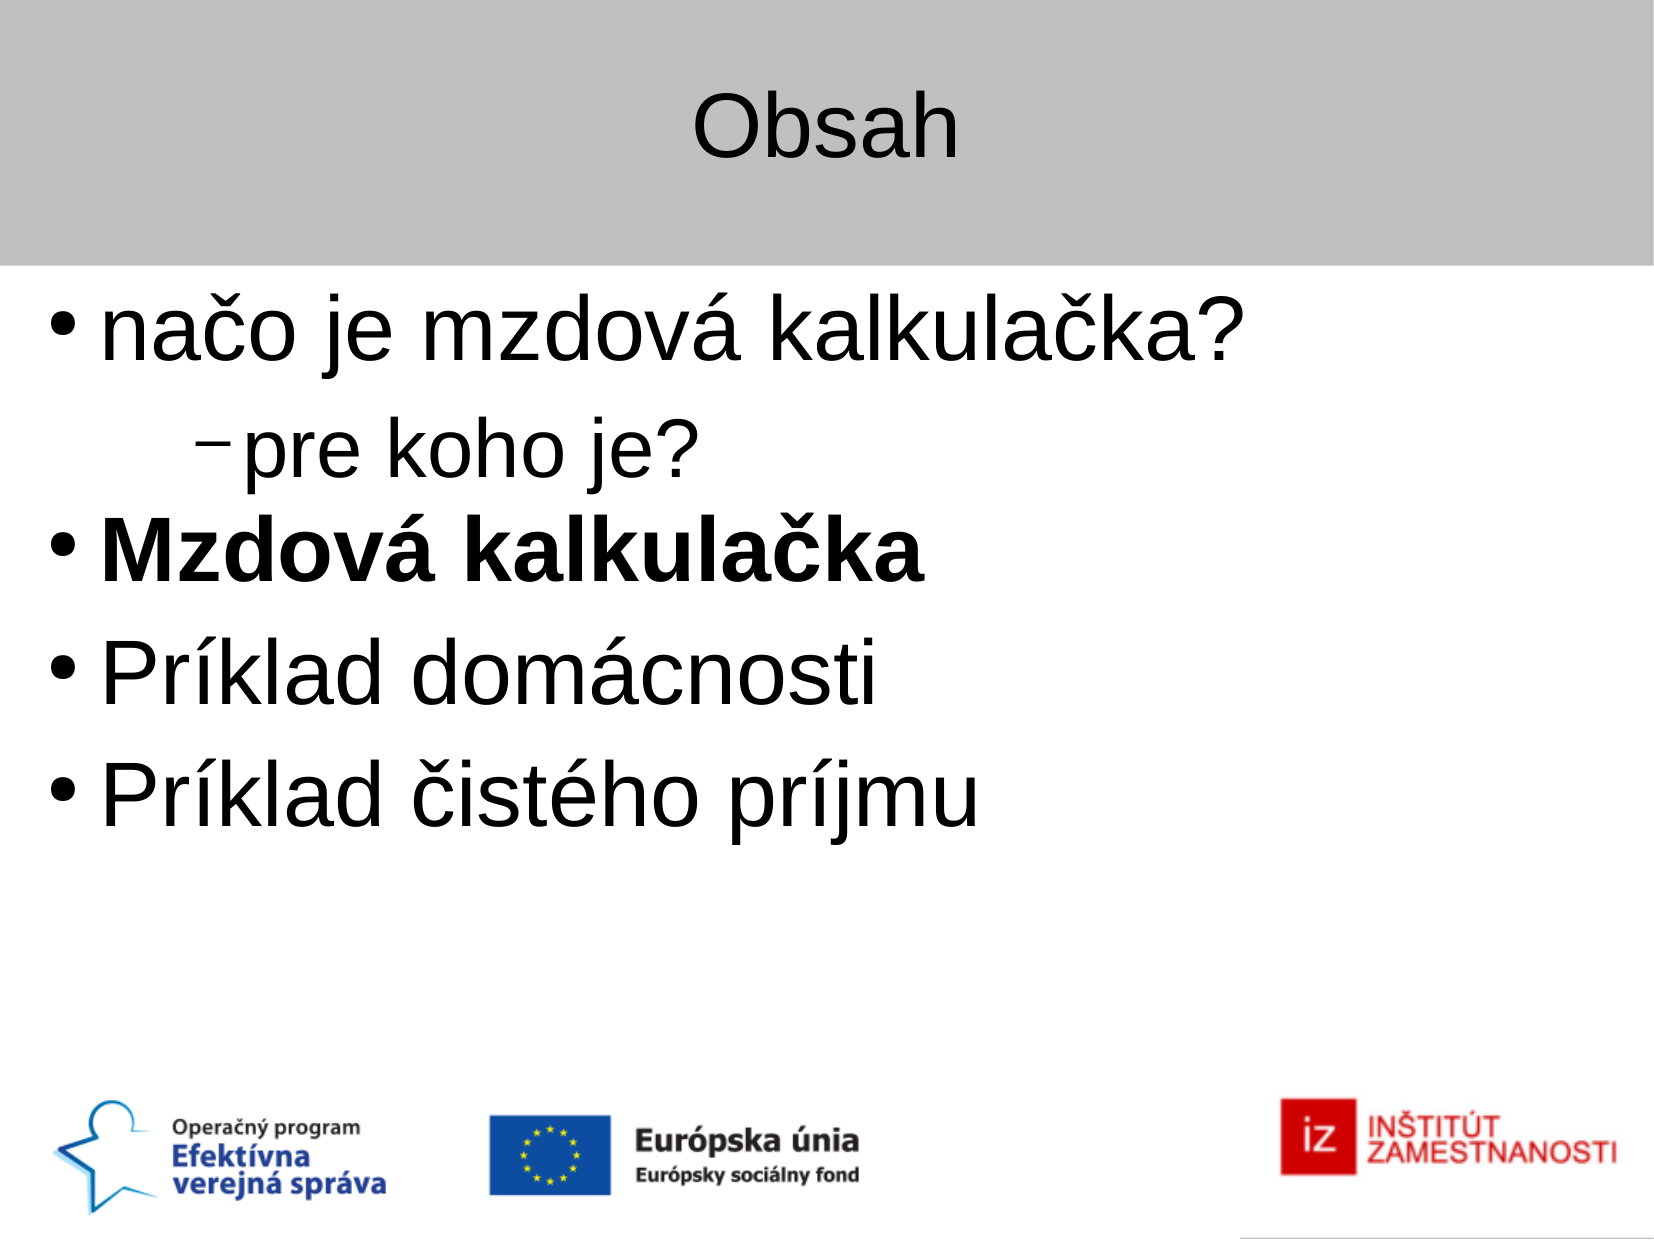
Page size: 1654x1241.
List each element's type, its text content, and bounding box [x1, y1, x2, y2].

picture [29, 1098, 886, 1241]
picture [1240, 1033, 1654, 1241]
list načo je mzdová kalkulačka? pre koho je? Mzdová kalkulačka Príklad domácnosti Príklad čistého príjmu [29, 295, 1533, 1098]
title Obsah [88, 29, 1565, 237]
